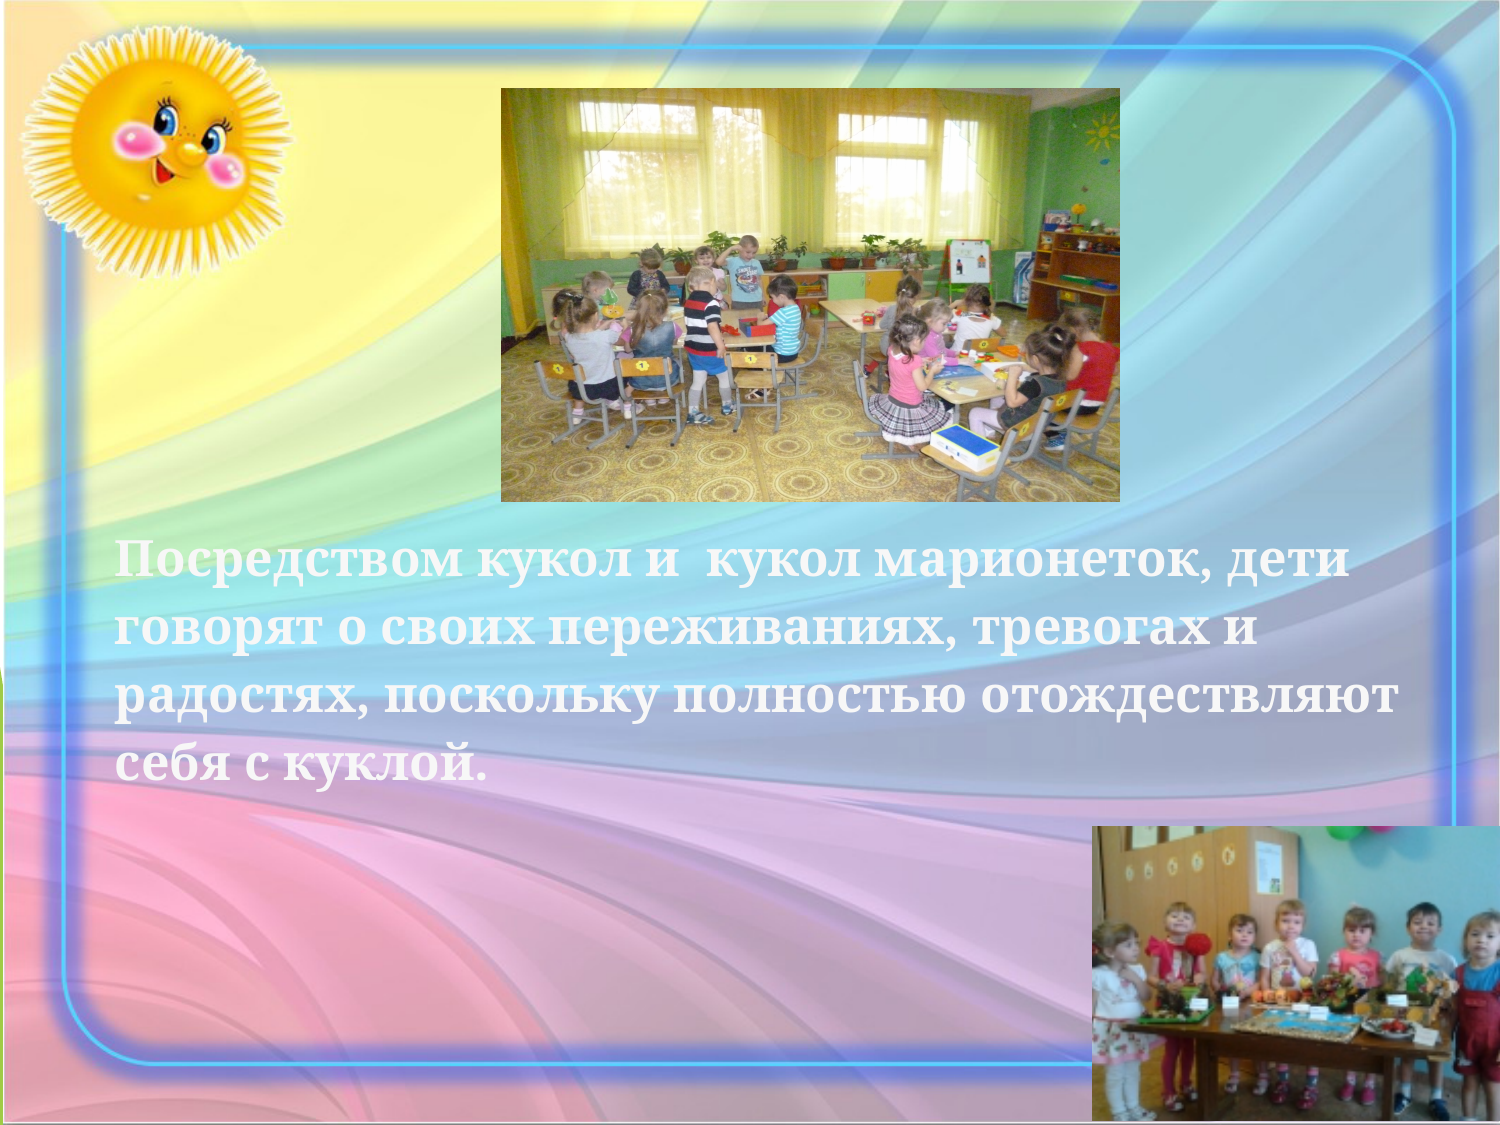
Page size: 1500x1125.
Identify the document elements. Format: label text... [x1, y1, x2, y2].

picture [3, 0, 1500, 1125]
text_box Посредством кукол и кукол марионеток, дети говорят о своих переживаниях, тревогах и радостях, поскольку полностью отождествляют себя с куклой. [100, 515, 1424, 713]
